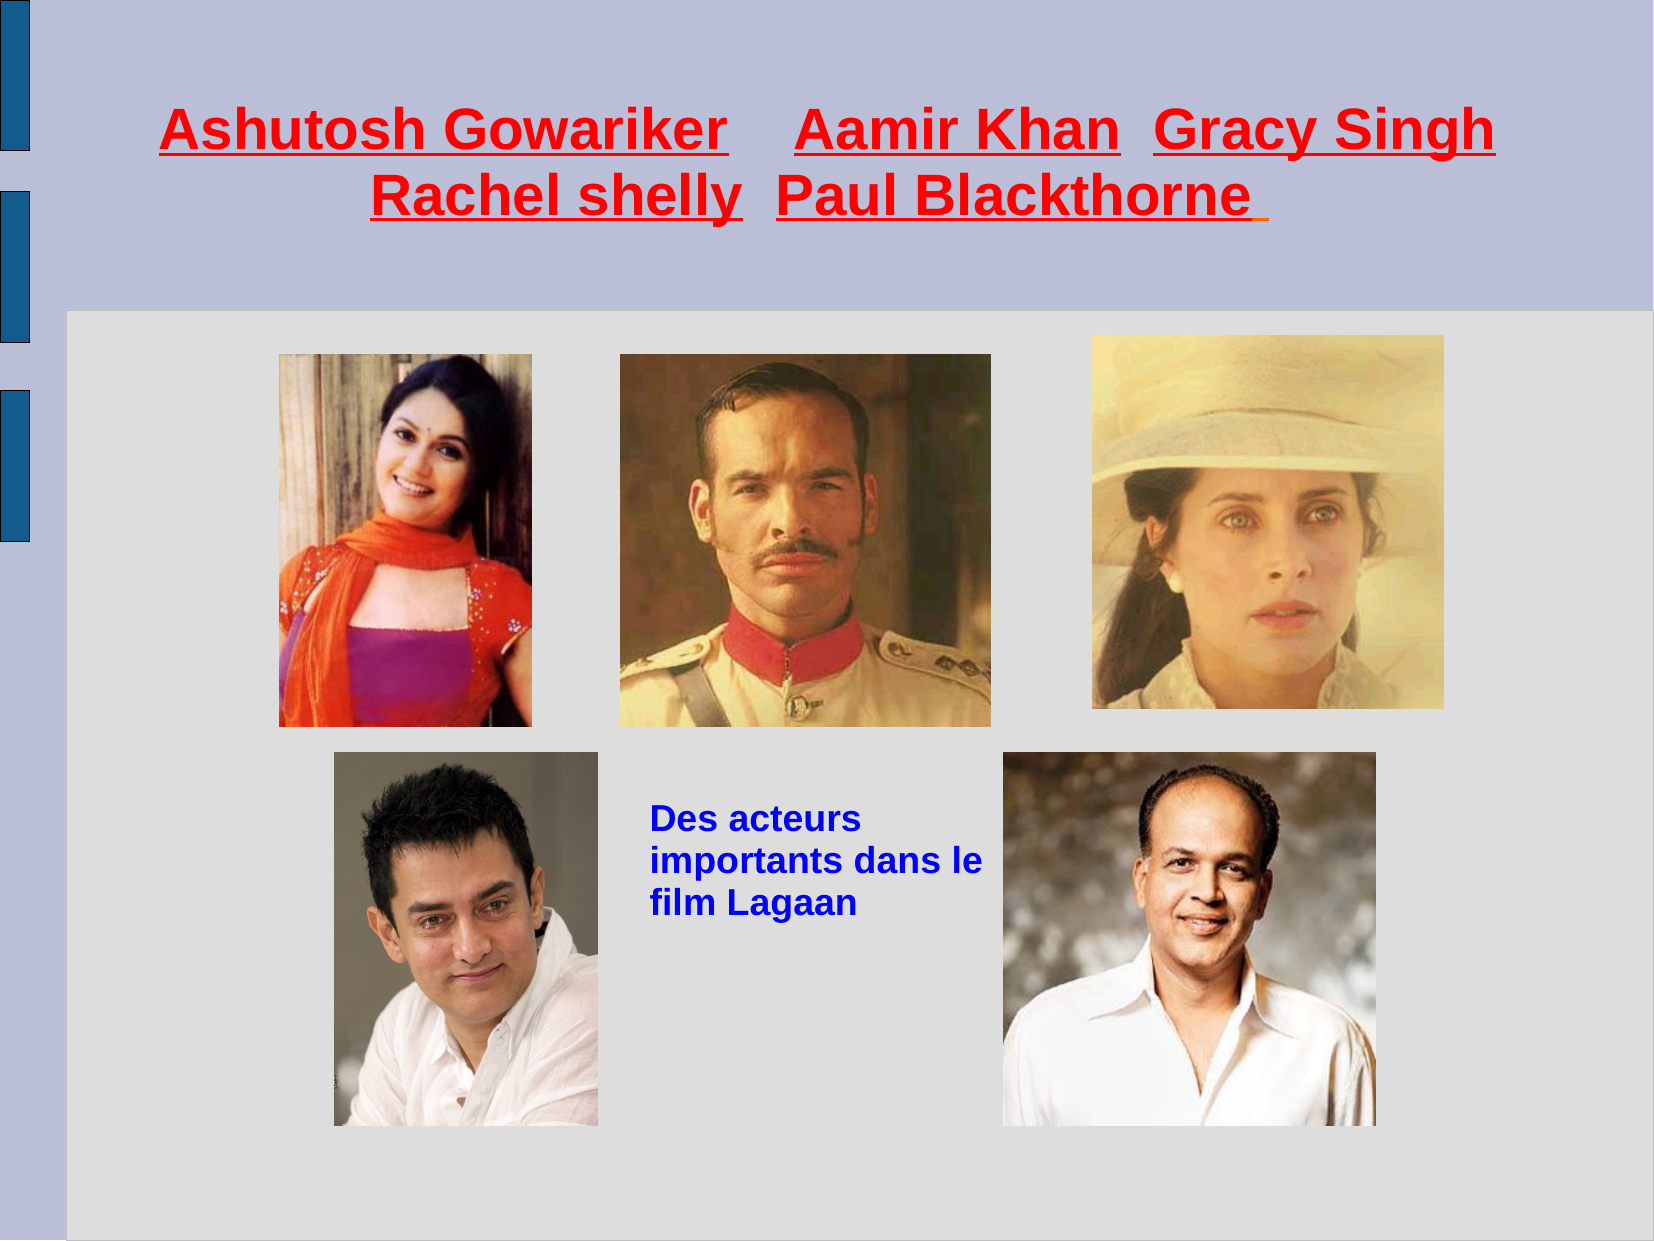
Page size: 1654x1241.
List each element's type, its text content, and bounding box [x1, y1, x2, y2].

picture [1003, 752, 1376, 1126]
list Des acteurs importants dans le film Lagaan [578, 797, 1024, 1170]
picture [620, 354, 991, 727]
title Ashutosh Gowariker Aamir Khan Gracy Singh Rachel shelly Paul Blackthorne [121, 91, 1534, 299]
picture [279, 354, 532, 727]
picture [1092, 335, 1444, 709]
picture [334, 752, 598, 1126]
